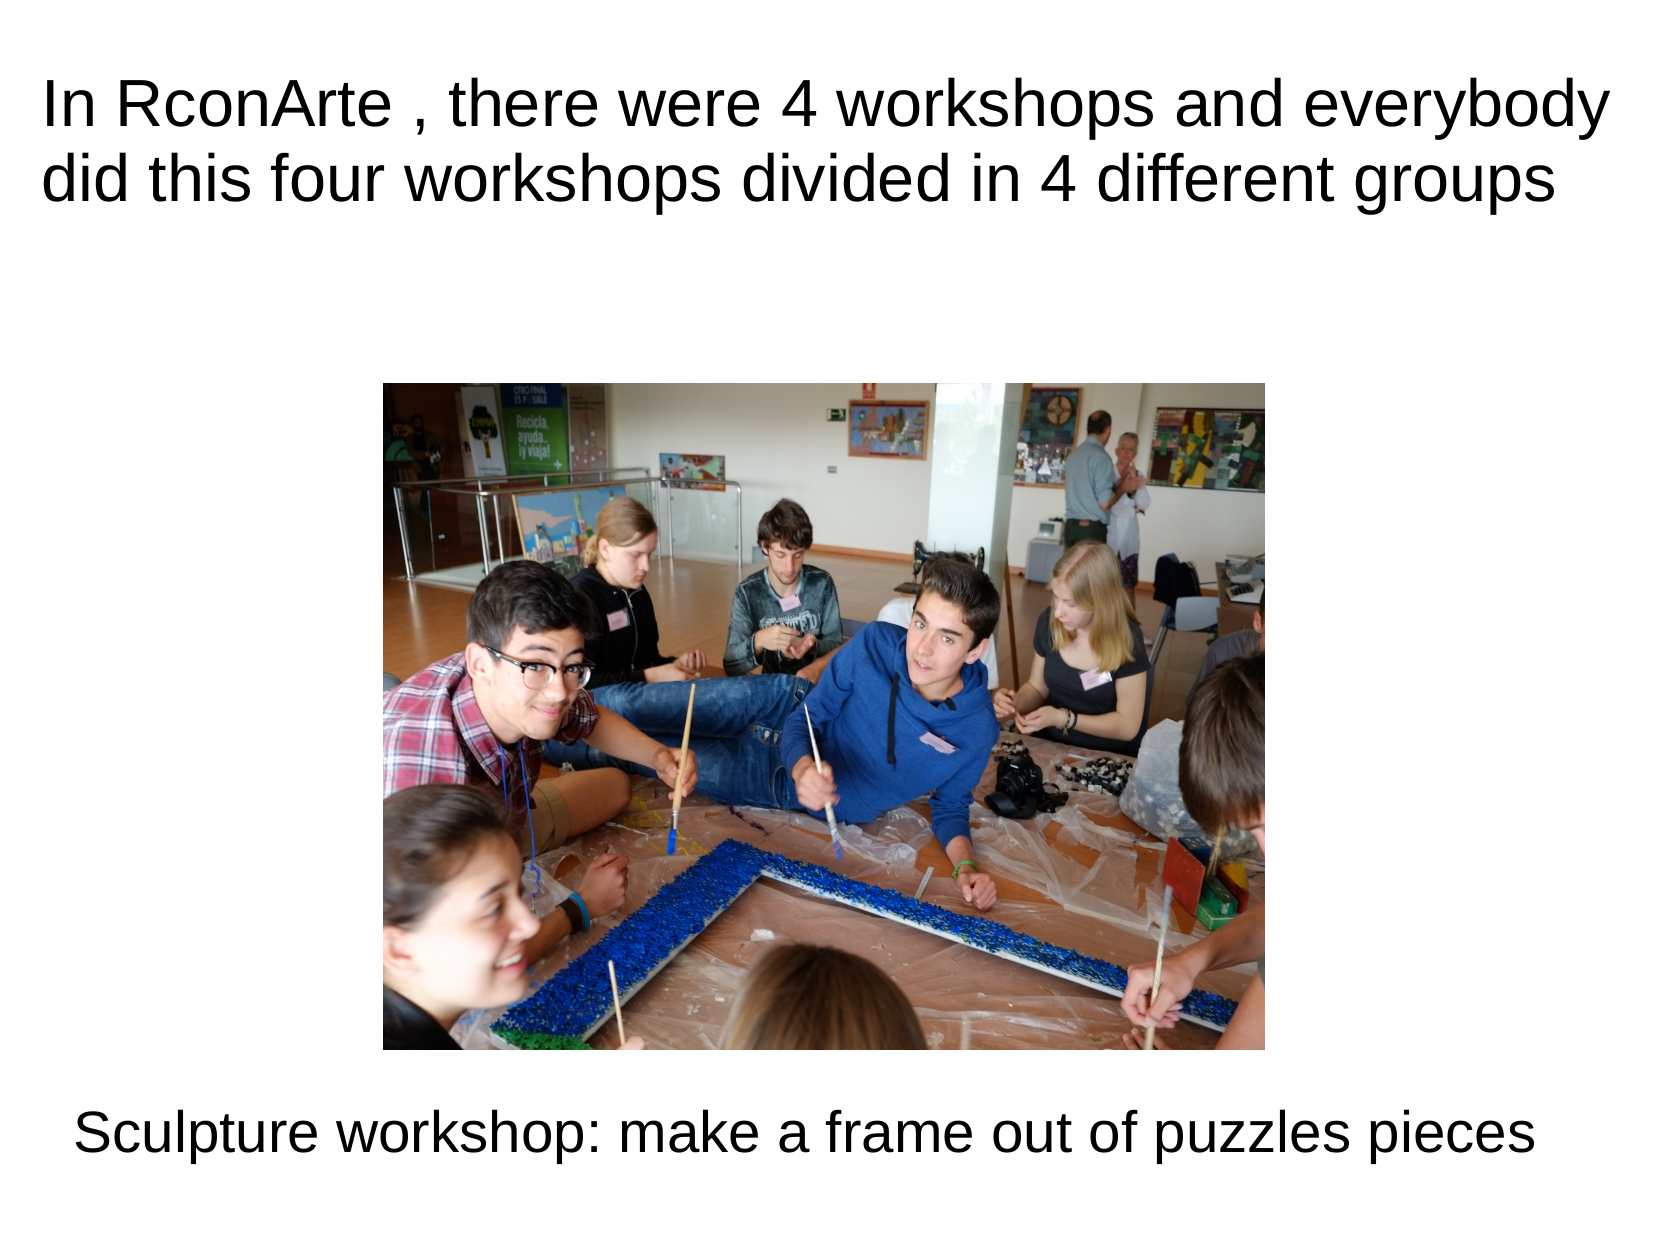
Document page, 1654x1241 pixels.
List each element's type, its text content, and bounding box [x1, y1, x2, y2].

text_box Sculpture workshop: make a frame out of puzzles pieces [59, 1092, 1554, 1232]
picture [383, 383, 1265, 1050]
text_box In RconArte , there were 4 workshops and everybody did this four workshops divided in 4 different groups [26, 59, 1654, 224]
